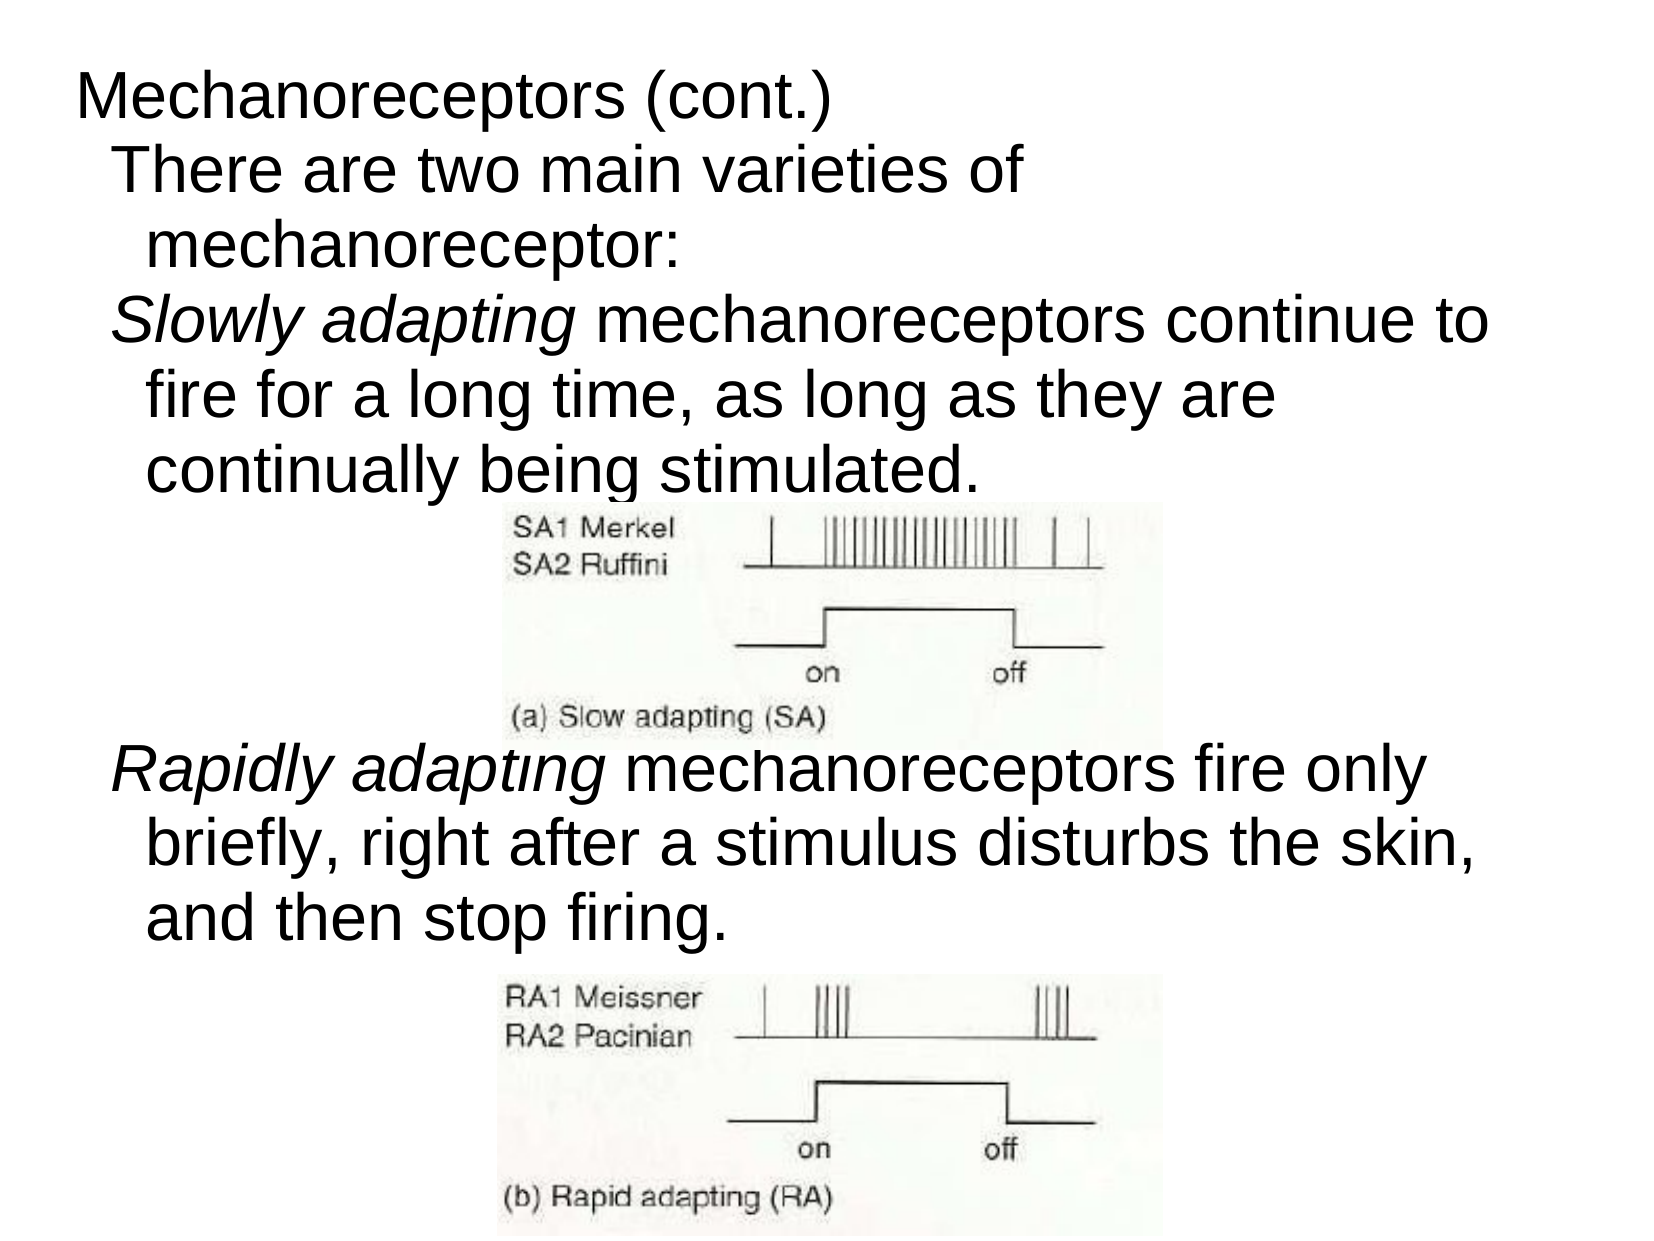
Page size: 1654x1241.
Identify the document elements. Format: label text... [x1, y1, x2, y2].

picture [497, 974, 1163, 1236]
subtitle Mechanoreceptors (cont.) There are two main varieties of mechanoreceptor: Slowly adapting mechanoreceptors continue to fire for a long time, as long as they are continually being stimulated. Rapidly adapting mechanoreceptors fire only briefly, right after a stimulus disturbs the skin, and then stop firing. [75, 0, 1564, 1013]
picture [502, 502, 1163, 751]
